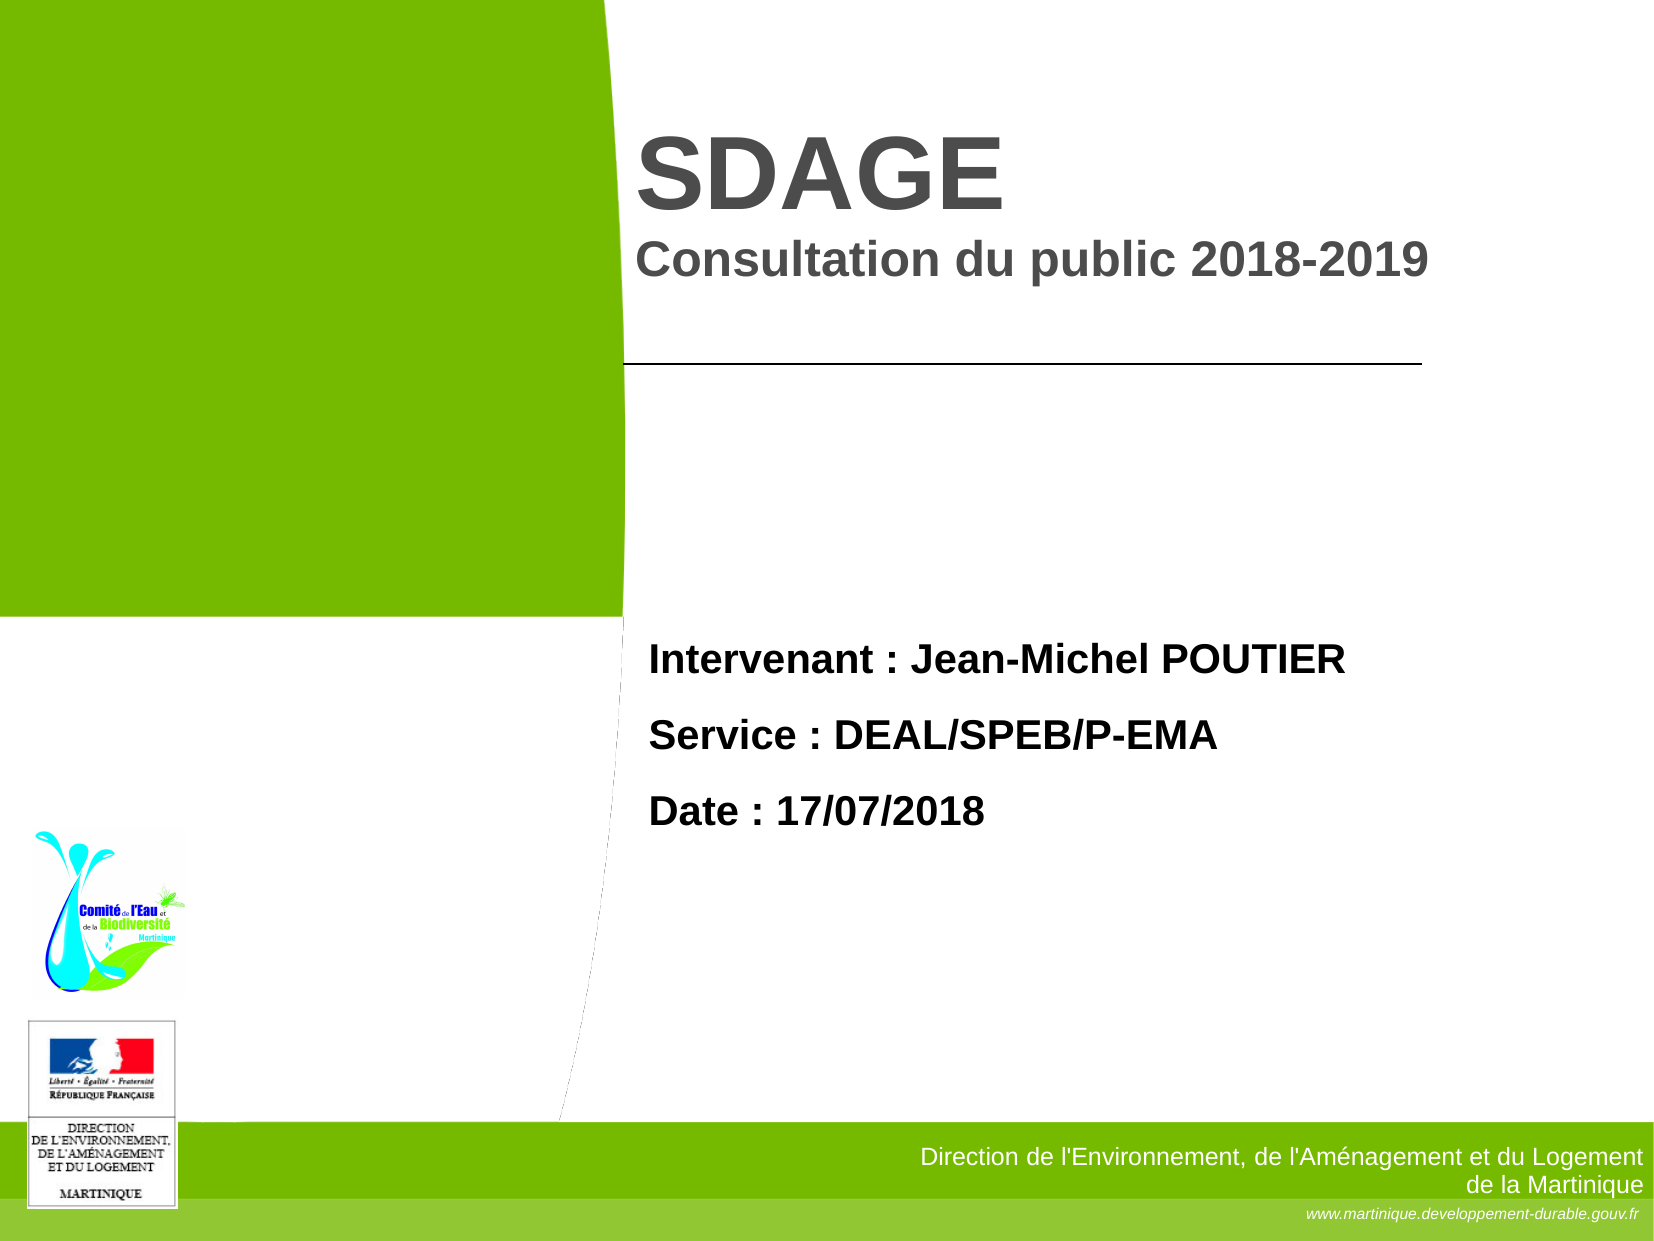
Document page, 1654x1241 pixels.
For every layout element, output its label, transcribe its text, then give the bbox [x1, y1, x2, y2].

title SDAGE Consultation du public 2018-2019 [635, 56, 1580, 346]
picture [0, 0, 1654, 1241]
subtitle Intervenant : Jean-Michel POUTIER Service : DEAL/SPEB/P-EMA Date : 17/07/2018 [648, 614, 1436, 856]
